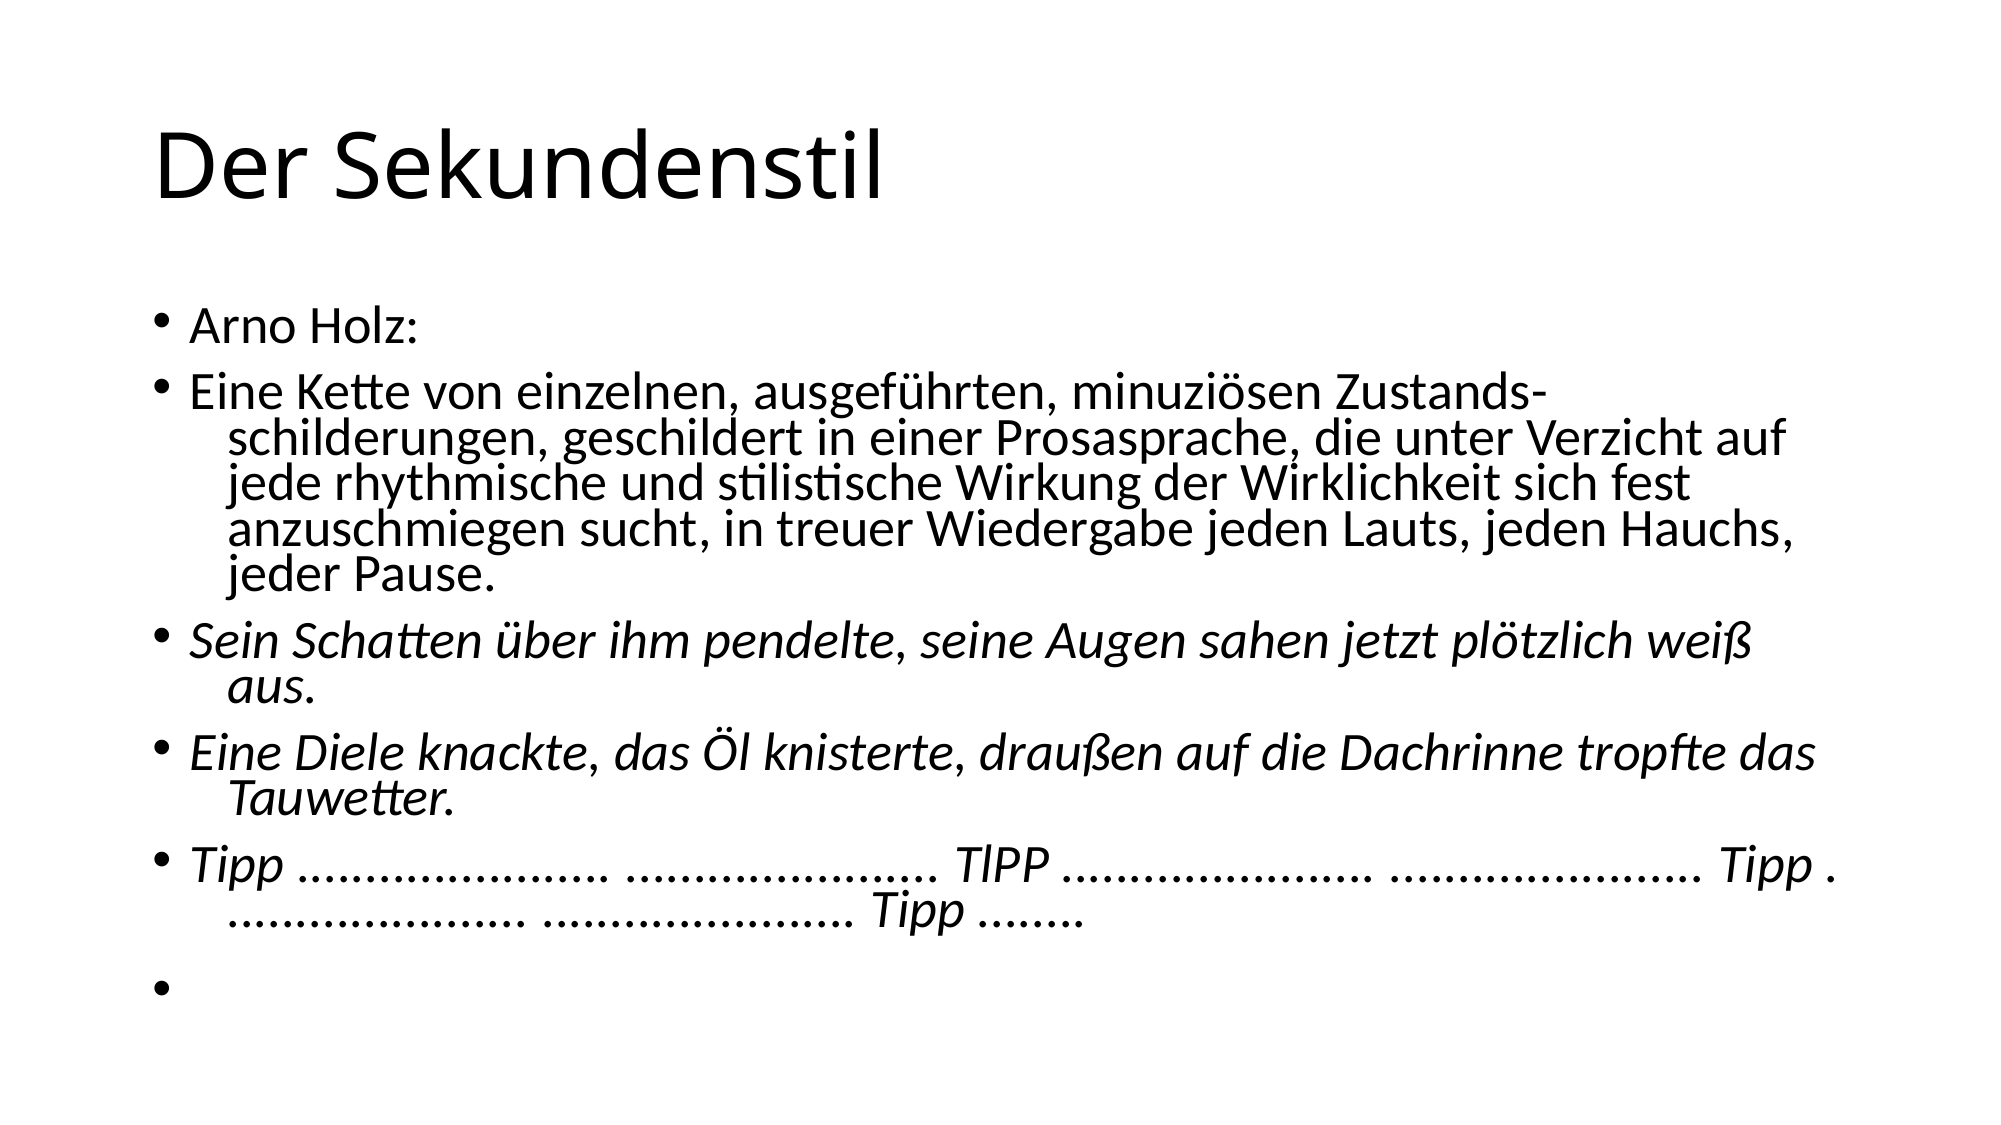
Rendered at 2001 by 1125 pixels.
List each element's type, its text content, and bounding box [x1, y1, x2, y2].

title Der Sekundenstil [137, 59, 1863, 278]
list Arno Holz: Eine Kette von einzelnen, ausgeführten, minuziösen Zustands-schilderungen, geschildert in einer Prosasprache, die unter Verzicht auf jede rhythmische und stilistische Wirkung der Wirklichkeit sich fest anzuschmiegen sucht, in treuer Wiedergabe jeden Lauts, jeden Hauchs, jeder Pause. Sein Schatten über ihm pendelte, seine Augen sahen jetzt plötzlich weiß aus. Eine Diele knackte, das Öl knisterte, draußen auf die Dachrinne tropfte das Tauwetter. Tipp ....................... ....................... TlPP ....................... ....................... Tipp ....................... ....................... Tipp ........ [137, 299, 1863, 1014]
